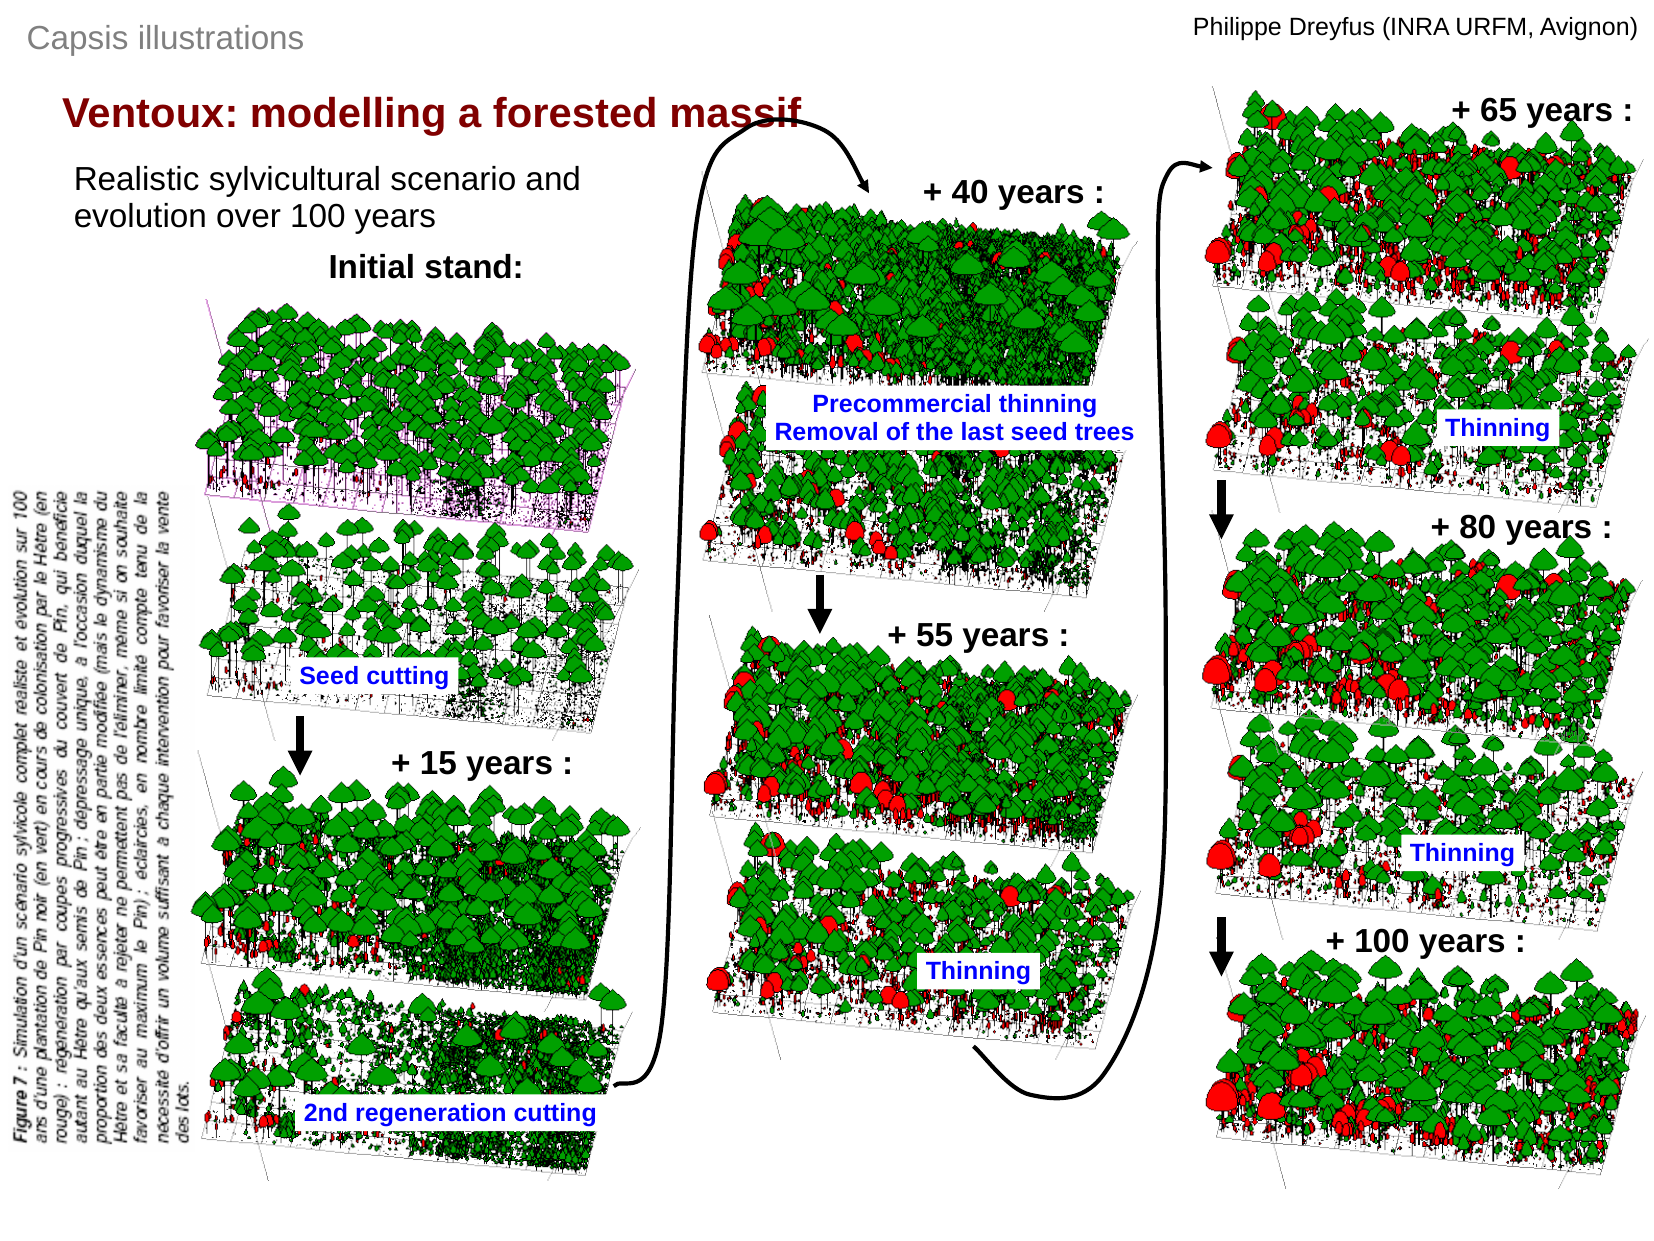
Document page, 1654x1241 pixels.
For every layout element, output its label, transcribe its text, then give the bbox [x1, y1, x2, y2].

text_box + 55 years : [878, 611, 1080, 658]
text_box + 100 years : [1317, 918, 1566, 965]
text_box Philippe Dreyfus (INRA URFM, Avignon) [974, 5, 1654, 49]
text_box Thinning [1436, 409, 1560, 446]
text_box + 80 years : [1422, 503, 1623, 550]
picture [685, 615, 1141, 1060]
text_box Thinning [1401, 834, 1525, 872]
text_box Ventoux: modelling a forested massif [47, 82, 1418, 144]
text_box Thinning [917, 952, 1040, 990]
text_box Initial stand: [319, 243, 533, 290]
picture [1117, 1006, 1141, 1060]
text_box 2nd regeneration cutting [295, 1094, 613, 1132]
picture [1192, 86, 1649, 1190]
picture [8, 299, 641, 1181]
text_box Ventoux: modelling a forested massif [728, 122, 836, 144]
text_box Capsis illustrations [11, 11, 426, 64]
text_box + 65 years : [1442, 86, 1644, 133]
text_box Seed cutting [290, 657, 459, 695]
picture [688, 171, 1138, 612]
text_box Realistic sylvicultural scenario and evolution over 100 years [59, 153, 709, 243]
text_box Precommercial thinning Removal of the last seed trees [766, 385, 1145, 451]
text_box + 15 years : [382, 741, 584, 786]
text_box + 40 years : [914, 169, 1116, 216]
